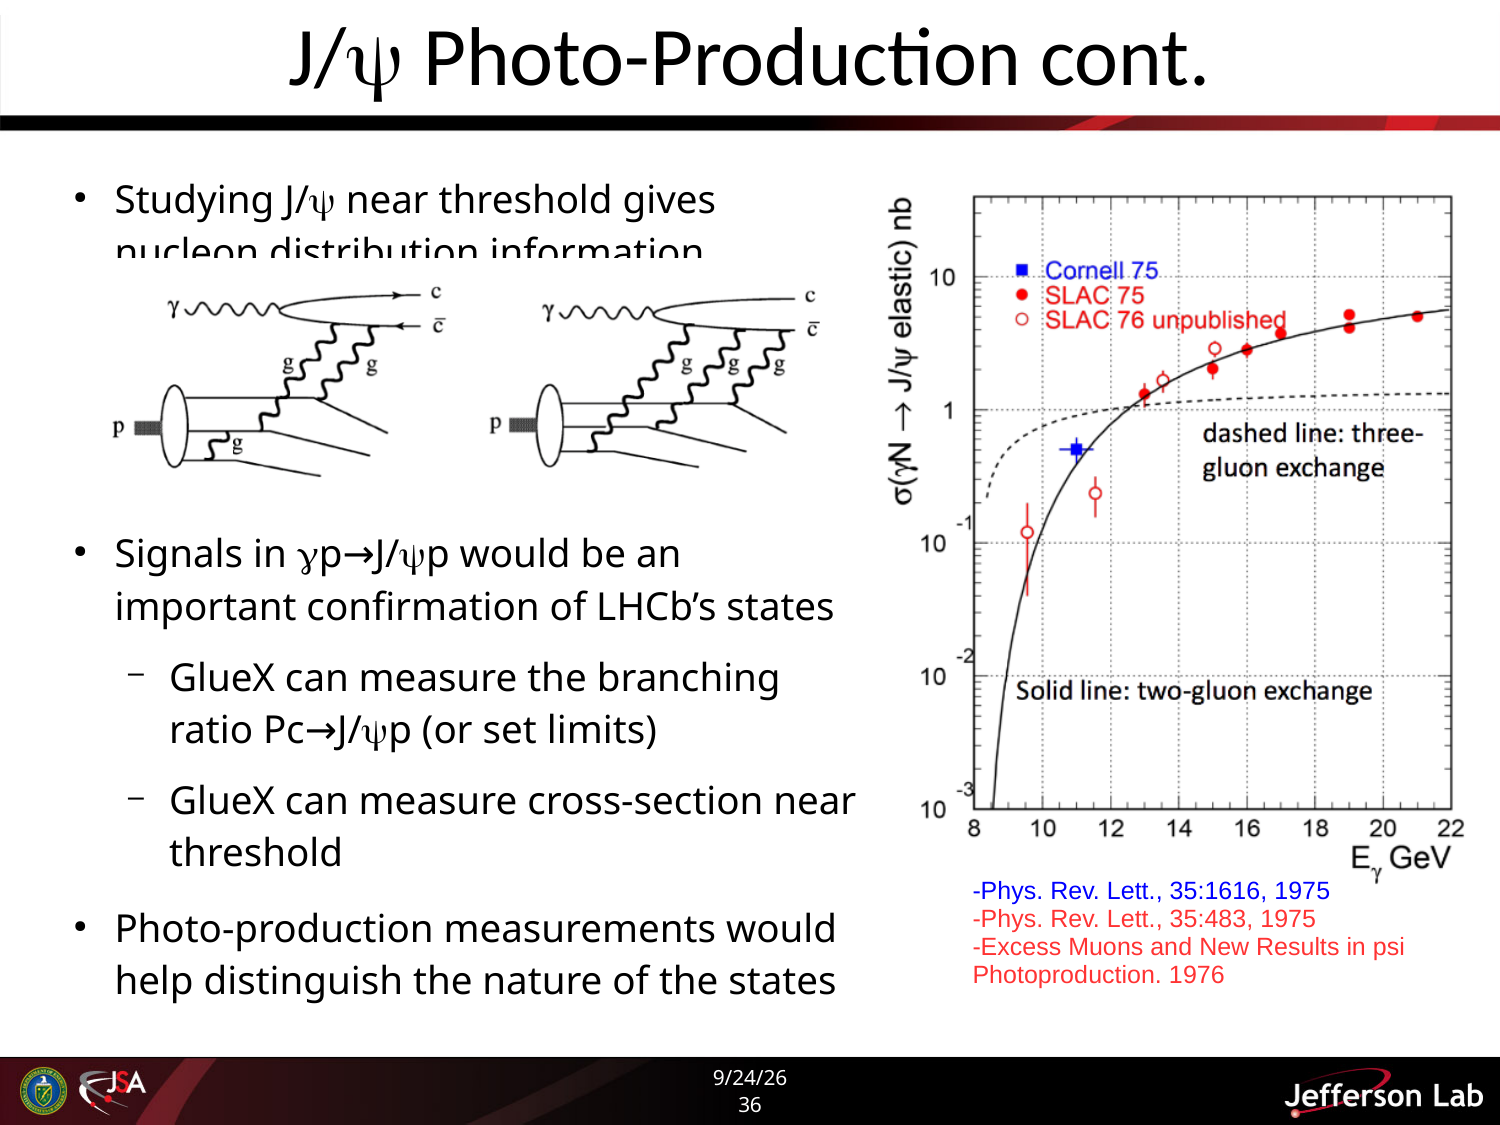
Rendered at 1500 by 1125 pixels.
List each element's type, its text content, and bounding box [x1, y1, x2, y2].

text_box -Phys. Rev. Lett., 35:1616, 1975 -Phys. Rev. Lett., 35:483, 1975 -Excess Muons and New Results in psi Photoproduction. 1976 [957, 869, 1500, 1051]
title J/y Photo-Production cont. [75, 12, 1425, 117]
list Studying J/y near threshold gives nucleon distribution information Signals in gp→J/yp would be an important confirmation of LHCb’s states GlueX can measure the branching ratio Pc→J/yp (or set limits) GlueX can measure cross-section near threshold Photo-production measurements would help distinguish the nature of the states [60, 172, 871, 1021]
picture [0, 0, 1500, 1125]
text_box 4/11/19 [575, 1048, 925, 1109]
